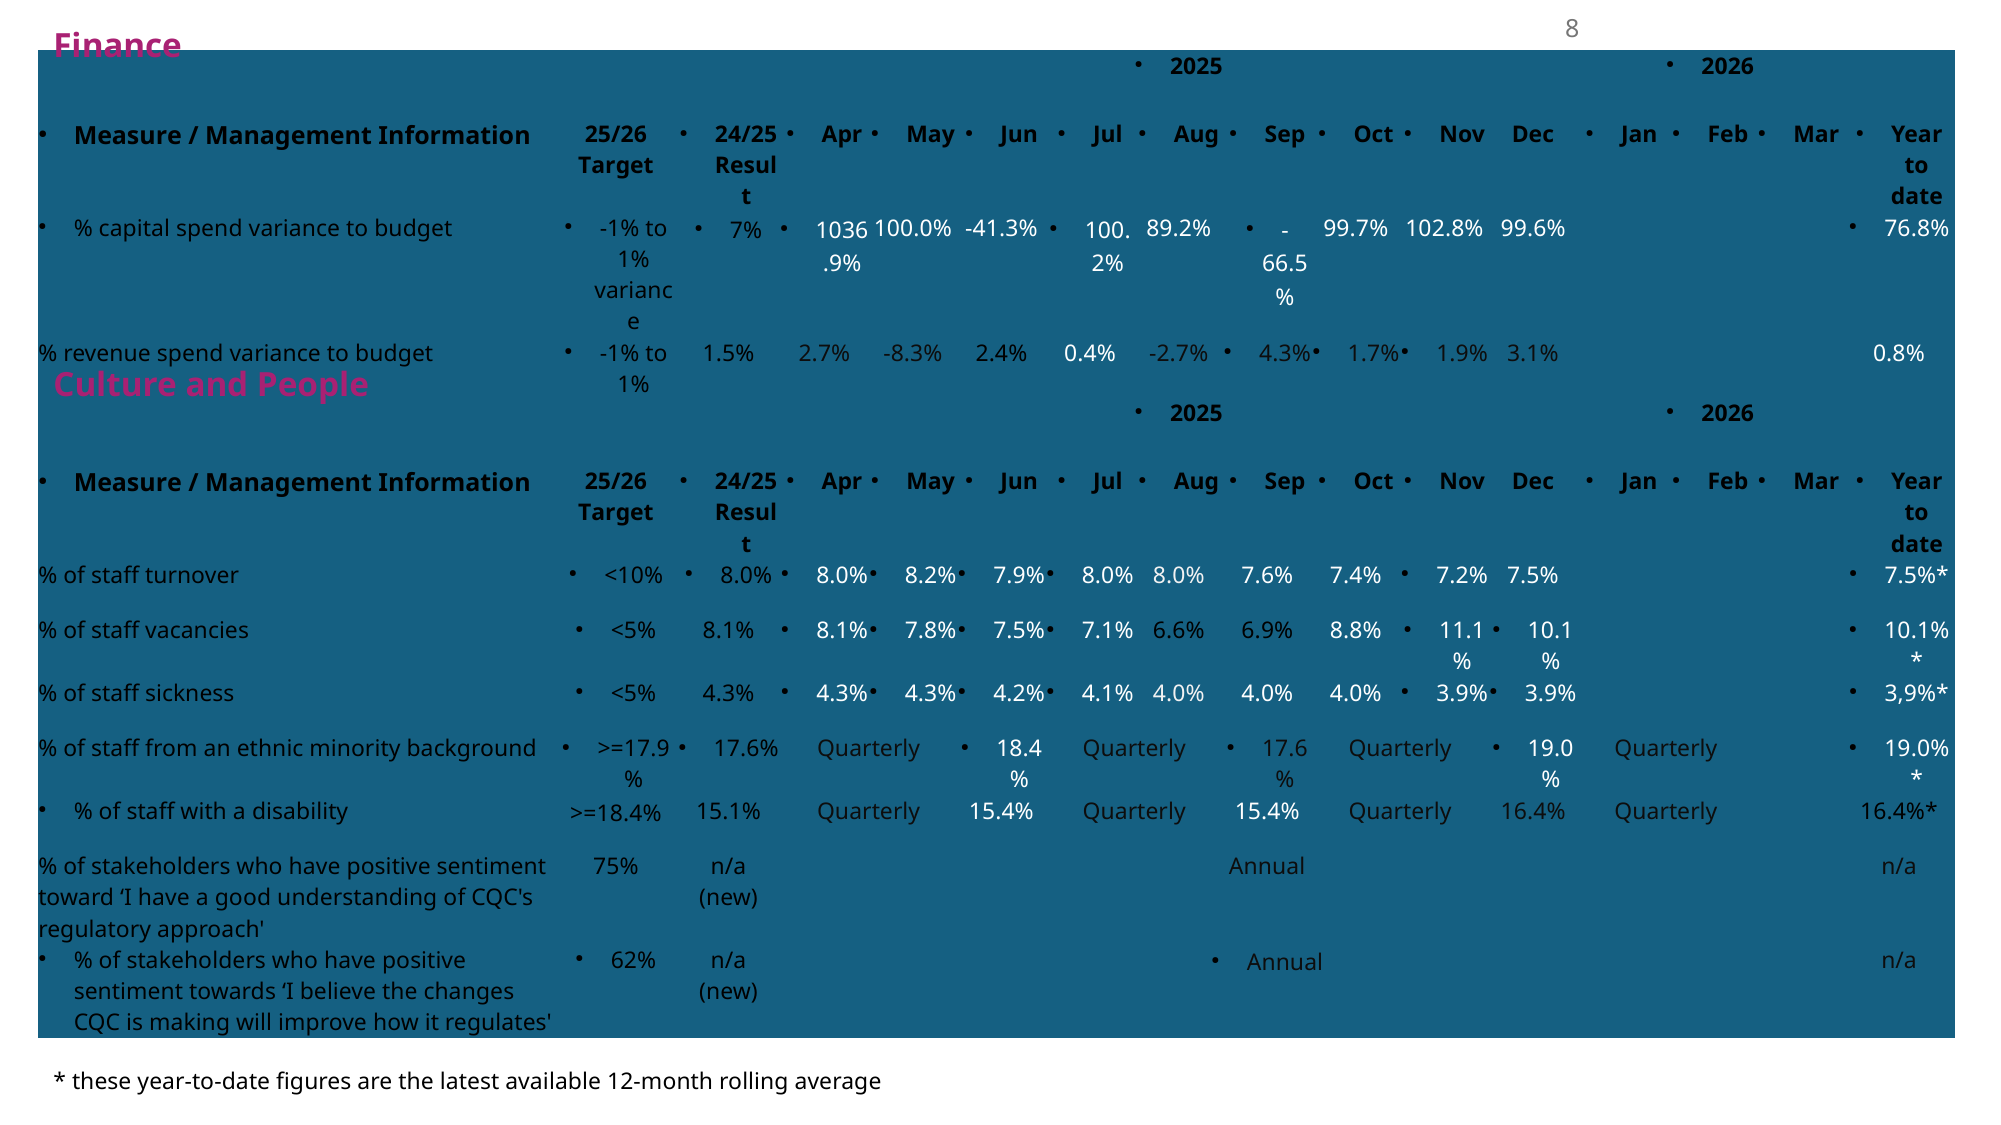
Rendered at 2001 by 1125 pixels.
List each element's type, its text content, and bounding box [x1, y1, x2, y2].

table_cell 19.0% [1489, 732, 1577, 795]
table_cell 8.1% [677, 614, 780, 677]
table_header [38, 73, 555, 118]
table_cell 15.1% [677, 795, 780, 850]
table_cell Quarterly [1046, 795, 1223, 850]
table_cell [1666, 614, 1754, 677]
table_cell Jul [1046, 465, 1134, 559]
table_cell 7.4% [1312, 559, 1400, 614]
table_cell 19.0%* [1843, 732, 1955, 795]
table_cell % of staff from an ethnic minority background [38, 732, 555, 795]
table_cell 24/25 Result [677, 465, 780, 559]
table_cell 17.6% [677, 732, 780, 795]
table_cell May [869, 118, 957, 212]
table_cell 4.3% [869, 677, 957, 732]
table_cell 8.0% [780, 559, 869, 614]
table_cell Apr [780, 465, 869, 559]
table_cell 62% [555, 944, 677, 1038]
table_cell Quarterly [780, 732, 957, 795]
text_box * these year-to-date figures are the latest available 12-month rolling average [38, 1058, 1988, 1102]
table_header [1843, 59, 1955, 118]
table_cell 102.8% [1400, 212, 1489, 337]
table_cell 16.4% [1489, 795, 1577, 850]
table_cell Mar [1754, 118, 1843, 212]
table_cell Dec [1489, 118, 1577, 212]
table_header 2025 [780, 397, 1577, 465]
table_cell Jul [1046, 118, 1134, 212]
table_cell [1754, 732, 1843, 795]
table_cell May [869, 465, 957, 559]
table_cell -41.3% [957, 212, 1046, 337]
table_cell % of staff sickness [38, 677, 555, 732]
table_cell % of staff with a disability [38, 795, 555, 850]
table_cell Jun [957, 465, 1046, 559]
table_cell Nov [1400, 465, 1489, 559]
table_cell 1.7% [1312, 337, 1400, 397]
table_cell [1666, 212, 1754, 337]
table_cell [1577, 559, 1666, 614]
table_cell 4.3% [677, 677, 780, 732]
table_cell 16.4%* [1843, 795, 1955, 850]
table_cell Year to date [1843, 465, 1955, 559]
table_cell 1.5% [677, 337, 780, 397]
table_cell 25/26 Target [555, 465, 677, 559]
table_cell 75% [555, 850, 677, 944]
table_cell Year to date [1843, 118, 1955, 212]
table_cell -8.3% [869, 337, 957, 397]
table_cell Measure / Management Information [38, 118, 555, 212]
table_cell 7.2% [1400, 559, 1489, 614]
table_cell [1754, 944, 1843, 1038]
table_cell Apr [780, 118, 869, 212]
table_cell 1.9% [1400, 337, 1489, 397]
table_cell [1577, 614, 1666, 677]
table_cell [1754, 212, 1843, 337]
table_header [555, 50, 677, 118]
title Culture and People [38, 355, 667, 412]
table_cell 6.6% [1134, 614, 1223, 677]
table_cell Mar [1754, 465, 1843, 559]
table_cell 18.4% [957, 732, 1046, 795]
table_cell -66.5% [1223, 212, 1312, 337]
table_cell 25/26 Target [555, 118, 677, 212]
table_header 2026 [1577, 397, 1843, 465]
table_cell 7.8% [869, 614, 957, 677]
table_cell 6.9% [1223, 614, 1312, 677]
table_cell 4.1% [1046, 677, 1134, 732]
table_cell 8.0% [677, 559, 780, 614]
table_cell Jan [1577, 118, 1666, 212]
table_cell 4.2% [957, 677, 1046, 732]
table_cell Quarterly [780, 795, 957, 850]
table_cell 3.9% [1400, 677, 1489, 732]
table_cell Nov [1400, 118, 1489, 212]
table_cell n/a [1843, 944, 1955, 1038]
table_cell 3,9%* [1843, 677, 1955, 732]
table_cell Quarterly [1312, 732, 1489, 795]
table_cell <5% [555, 614, 677, 677]
table_cell 10.1% [1489, 614, 1577, 677]
table_cell [1754, 337, 1843, 397]
table_cell 10.1%* [1843, 614, 1955, 677]
table_cell 100.2% [1046, 212, 1134, 337]
table_header [677, 50, 780, 118]
table_cell Feb [1666, 118, 1754, 212]
table_cell Sep [1223, 465, 1312, 559]
table_cell Dec [1489, 465, 1577, 559]
table_cell [1754, 850, 1843, 944]
table_cell 89.2% [1134, 212, 1223, 337]
table_cell 8.0% [1134, 559, 1223, 614]
table_cell % revenue spend variance to budget [38, 337, 555, 355]
table_cell % of stakeholders who have positive sentiment towards ‘I believe the changes CQC is making will improve how it regulates' [38, 944, 555, 1038]
table_cell -2.7% [1134, 337, 1223, 397]
table_cell % capital spend variance to budget [38, 212, 555, 337]
table_header [555, 397, 677, 465]
table_cell 7.5% [1489, 559, 1577, 614]
table_cell 2.7% [780, 337, 869, 397]
table_cell % of staff vacancies [38, 614, 555, 677]
table_cell Oct [1312, 118, 1400, 212]
table_cell % of staff turnover [38, 559, 555, 614]
table_cell 4.3% [1223, 337, 1312, 397]
table_cell Sep [1223, 118, 1312, 212]
table_cell Jan [1577, 465, 1666, 559]
table_cell >=17.9% [555, 732, 677, 795]
table_cell <10% [555, 559, 677, 614]
table_cell 99.7% [1312, 212, 1400, 337]
table_cell [1754, 677, 1843, 732]
table_cell 3.9% [1489, 677, 1577, 732]
table_cell Aug [1134, 465, 1223, 559]
table_header 2025 [780, 50, 1577, 118]
table_cell Oct [1312, 465, 1400, 559]
table_cell 4.3% [780, 677, 869, 732]
table_cell [1754, 795, 1843, 850]
table_cell 8.0% [1046, 559, 1134, 614]
table_cell Quarterly [1577, 795, 1754, 850]
table_cell [1666, 677, 1754, 732]
table_cell Quarterly [1046, 732, 1223, 795]
table_cell Jun [957, 118, 1046, 212]
table_cell Quarterly [1312, 795, 1489, 850]
table_header 2026 [1577, 59, 1843, 118]
table_cell 0.8% [1843, 337, 1955, 397]
table_cell Aug [1134, 118, 1223, 212]
table_cell 8.1% [780, 614, 869, 677]
table_cell Feb [1666, 465, 1754, 559]
table_cell [1577, 677, 1666, 732]
table_cell >=18.4% [555, 795, 677, 850]
table_cell 2.4% [957, 337, 1046, 397]
table_cell 7.6% [1223, 559, 1312, 614]
table_cell 4.0% [1312, 677, 1400, 732]
table_cell 7.5%* [1843, 559, 1955, 614]
table_cell 8.8% [1312, 614, 1400, 677]
table_cell [1666, 559, 1754, 614]
table_cell [1577, 212, 1666, 337]
table_cell <5% [555, 677, 677, 732]
table_cell 7.9% [957, 559, 1046, 614]
table_cell -1% to 1% variance [555, 212, 677, 337]
table_cell n/a [1843, 850, 1955, 944]
table_cell [1754, 614, 1843, 677]
table_cell n/a (new) [677, 944, 780, 1038]
table_cell 7.5% [957, 614, 1046, 677]
table_cell 4.0% [1134, 677, 1223, 732]
table_cell % of stakeholders who have positive sentiment toward ‘I have a good understanding of CQC's regulatory approach' [38, 850, 555, 944]
table_cell 7.1% [1046, 614, 1134, 677]
table_cell 4.0% [1223, 677, 1312, 732]
table_cell [1754, 559, 1843, 614]
table_cell 24/25 Result [677, 118, 780, 212]
table_cell 17.6% [1223, 732, 1312, 795]
table_cell Annual [780, 850, 1754, 944]
table_cell n/a (new) [677, 850, 780, 944]
table_cell [1666, 337, 1754, 397]
table_cell 3.1% [1489, 337, 1577, 397]
table_header [1843, 397, 1955, 465]
table_cell 15.4% [957, 795, 1046, 850]
table_header [677, 397, 780, 465]
table_cell 7% [677, 212, 780, 337]
table_header [38, 412, 555, 465]
table_cell Quarterly [1577, 732, 1754, 795]
table_cell 11.1% [1400, 614, 1489, 677]
table_cell Annual [780, 944, 1754, 1038]
table_cell 76.8% [1843, 212, 1955, 337]
table_cell -1% to 1% variance [555, 337, 677, 397]
table_cell 0.4% [1046, 337, 1134, 397]
table_cell Measure / Management Information [38, 465, 555, 559]
table_cell 99.6% [1489, 212, 1577, 337]
table_cell 1036.9% [780, 212, 869, 337]
slide_number 8 [1550, 0, 2000, 59]
table_cell 8.2% [869, 559, 957, 614]
table_cell 100.0% [869, 212, 957, 337]
text_box Finance [38, 16, 667, 73]
table_cell 15.4% [1223, 795, 1312, 850]
table_cell [1577, 337, 1666, 397]
